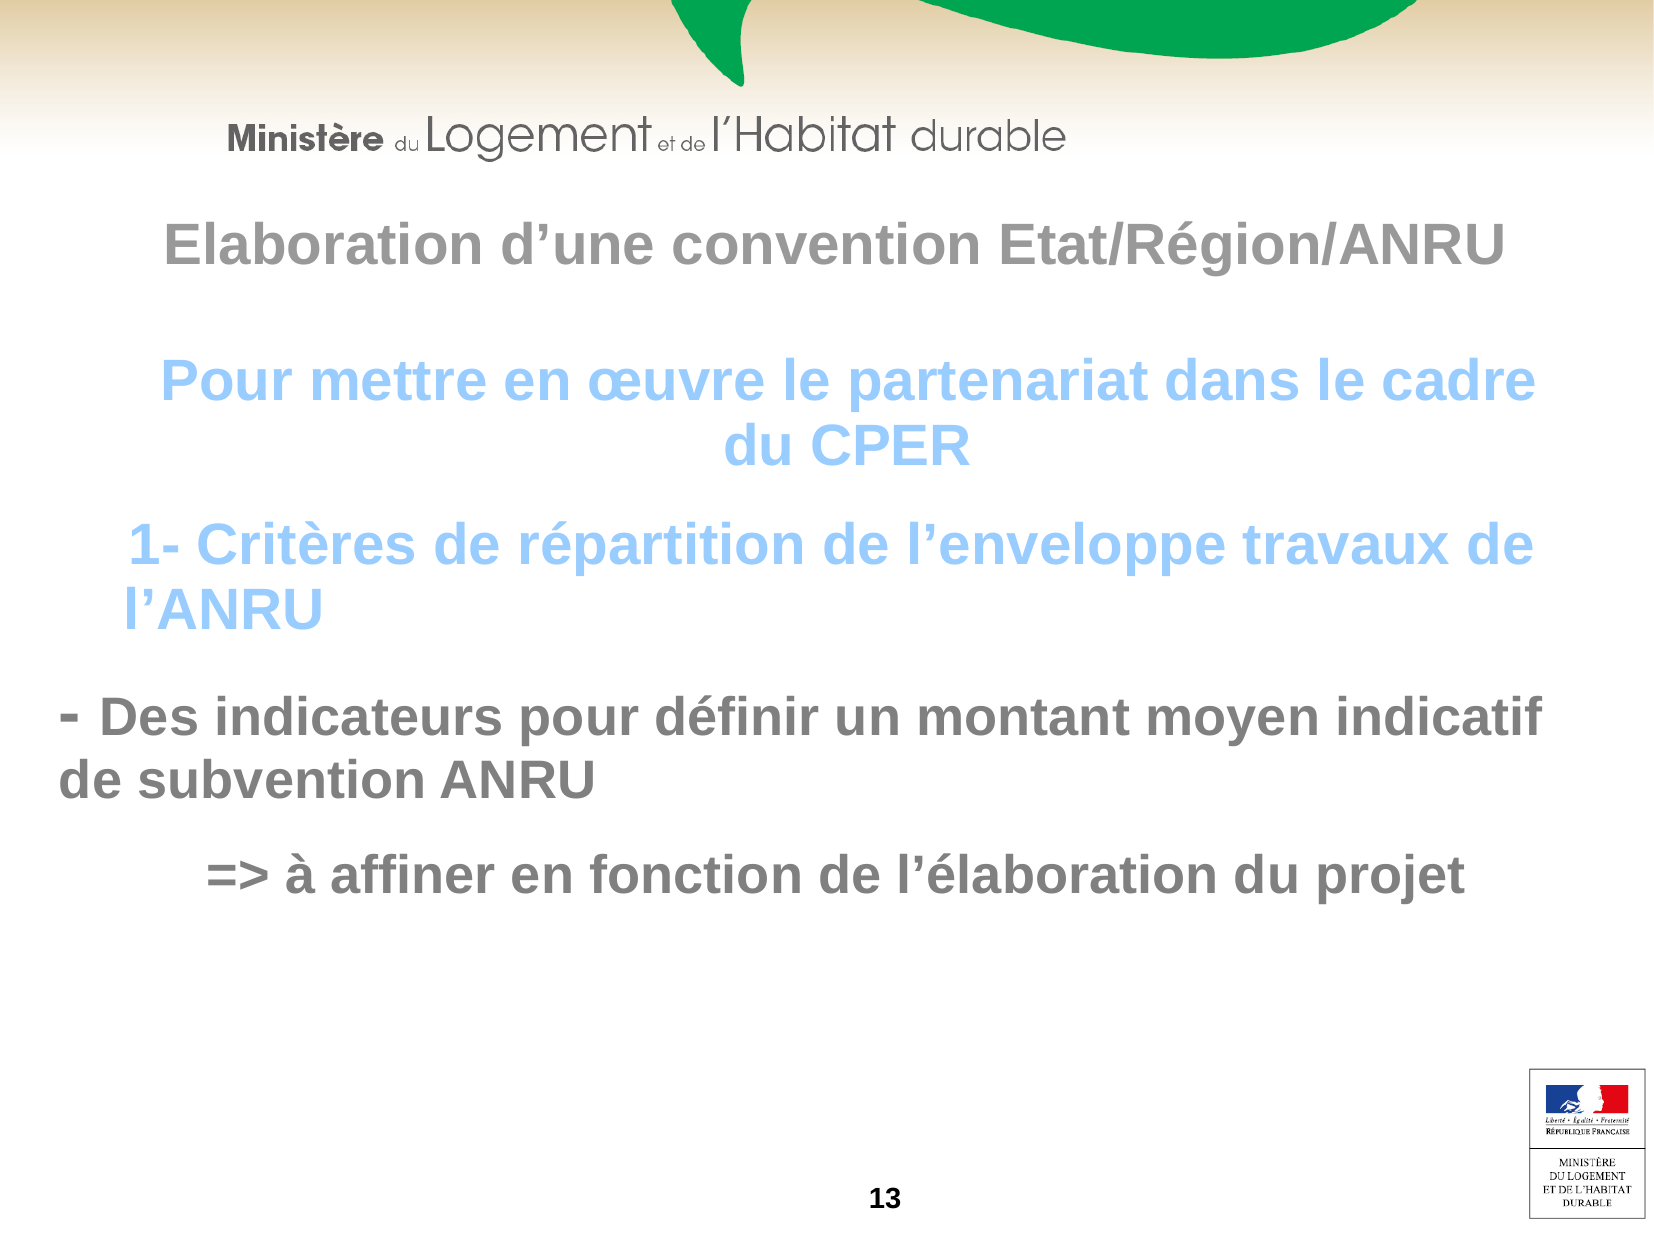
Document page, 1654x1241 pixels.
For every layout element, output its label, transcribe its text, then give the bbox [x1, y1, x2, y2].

picture [0, 0, 1654, 1241]
title Elaboration d’une convention Etat/Région/ANRU [91, 141, 1580, 349]
list Pour mettre en œuvre le partenariat dans le cadre du CPER 1- Critères de répartition de l’enveloppe travaux de l’ANRU - Des indicateurs pour définir un montant moyen indicatif de subvention ANRU => à affiner en fonction de l’élaboration du projet [59, 348, 1571, 1153]
